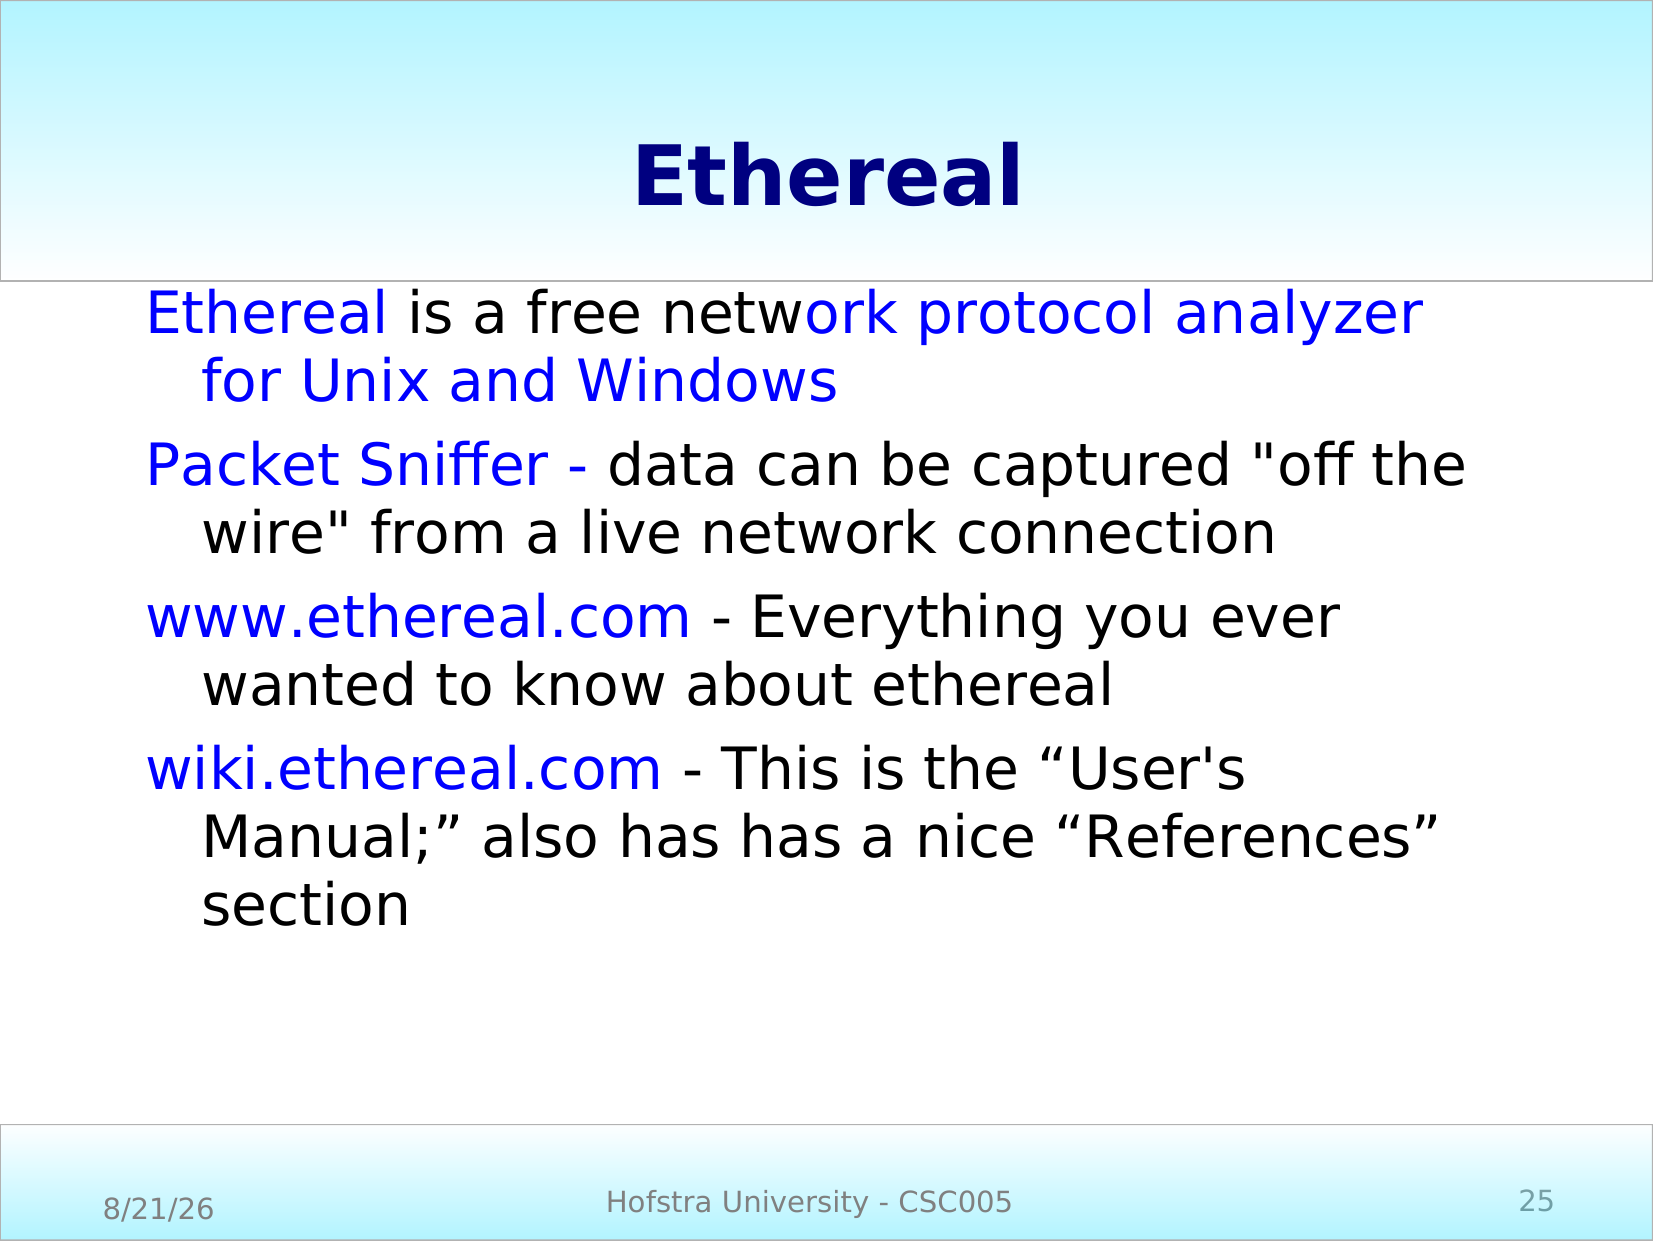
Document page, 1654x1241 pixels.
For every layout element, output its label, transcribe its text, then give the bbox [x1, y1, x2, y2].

title Ethereal [123, 94, 1533, 233]
list Ethereal is a free network protocol analyzer for Unix and Windows Packet Sniffer - data can be captured "off the wire" from a live network connection www.ethereal.com - Everything you ever wanted to know about ethereal wiki.ethereal.com - This is the “User's Manual;” also has has a nice “References” section [130, 271, 1536, 1099]
